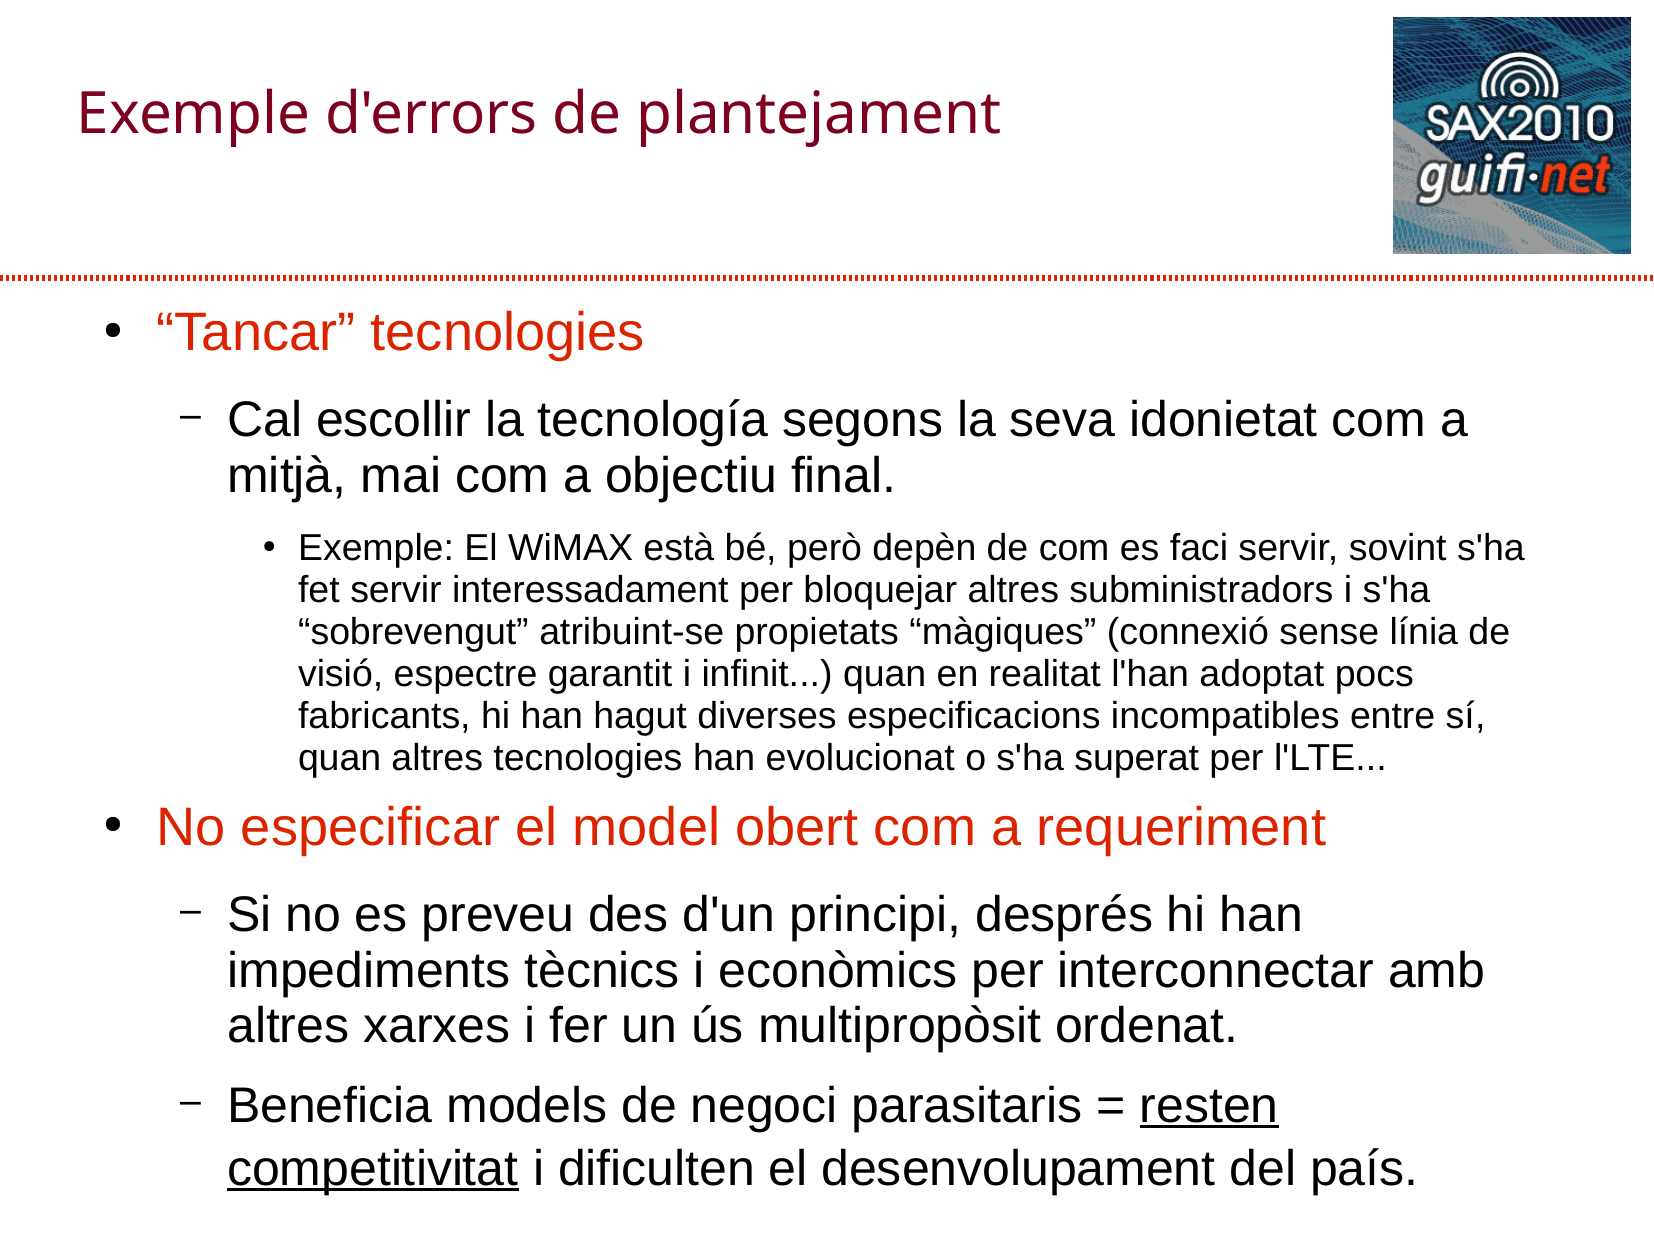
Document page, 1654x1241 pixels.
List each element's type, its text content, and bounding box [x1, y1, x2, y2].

list “Tancar” tecnologies Cal escollir la tecnología segons la seva idonietat com a mitjà, mai com a objectiu final. Exemple: El WiMAX està bé, però depèn de com es faci servir, sovint s'ha fet servir interessadament per bloquejar altres subministradors i s'ha “sobrevengut” atribuint-se propietats “màgiques” (connexió sense línia de visió, espectre garantit i infinit...) quan en realitat l'han adoptat pocs fabricants, hi han hagut diverses especificacions incompatibles entre sí, quan altres tecnologies han evolucionat o s'ha superat per l'LTE... No especificar el model obert com a requeriment Si no es preveu des d'un principi, després hi han impediments tècnics i econòmics per interconnectar amb altres xarxes i fer un ús multipropòsit ordenat. Beneficia models de negoci parasitaris = resten competitivitat i dificulten el desenvolupament del país. [82, 301, 1571, 1198]
title Exemple d'errors de plantejament [76, 59, 1093, 267]
picture [1393, 17, 1631, 254]
